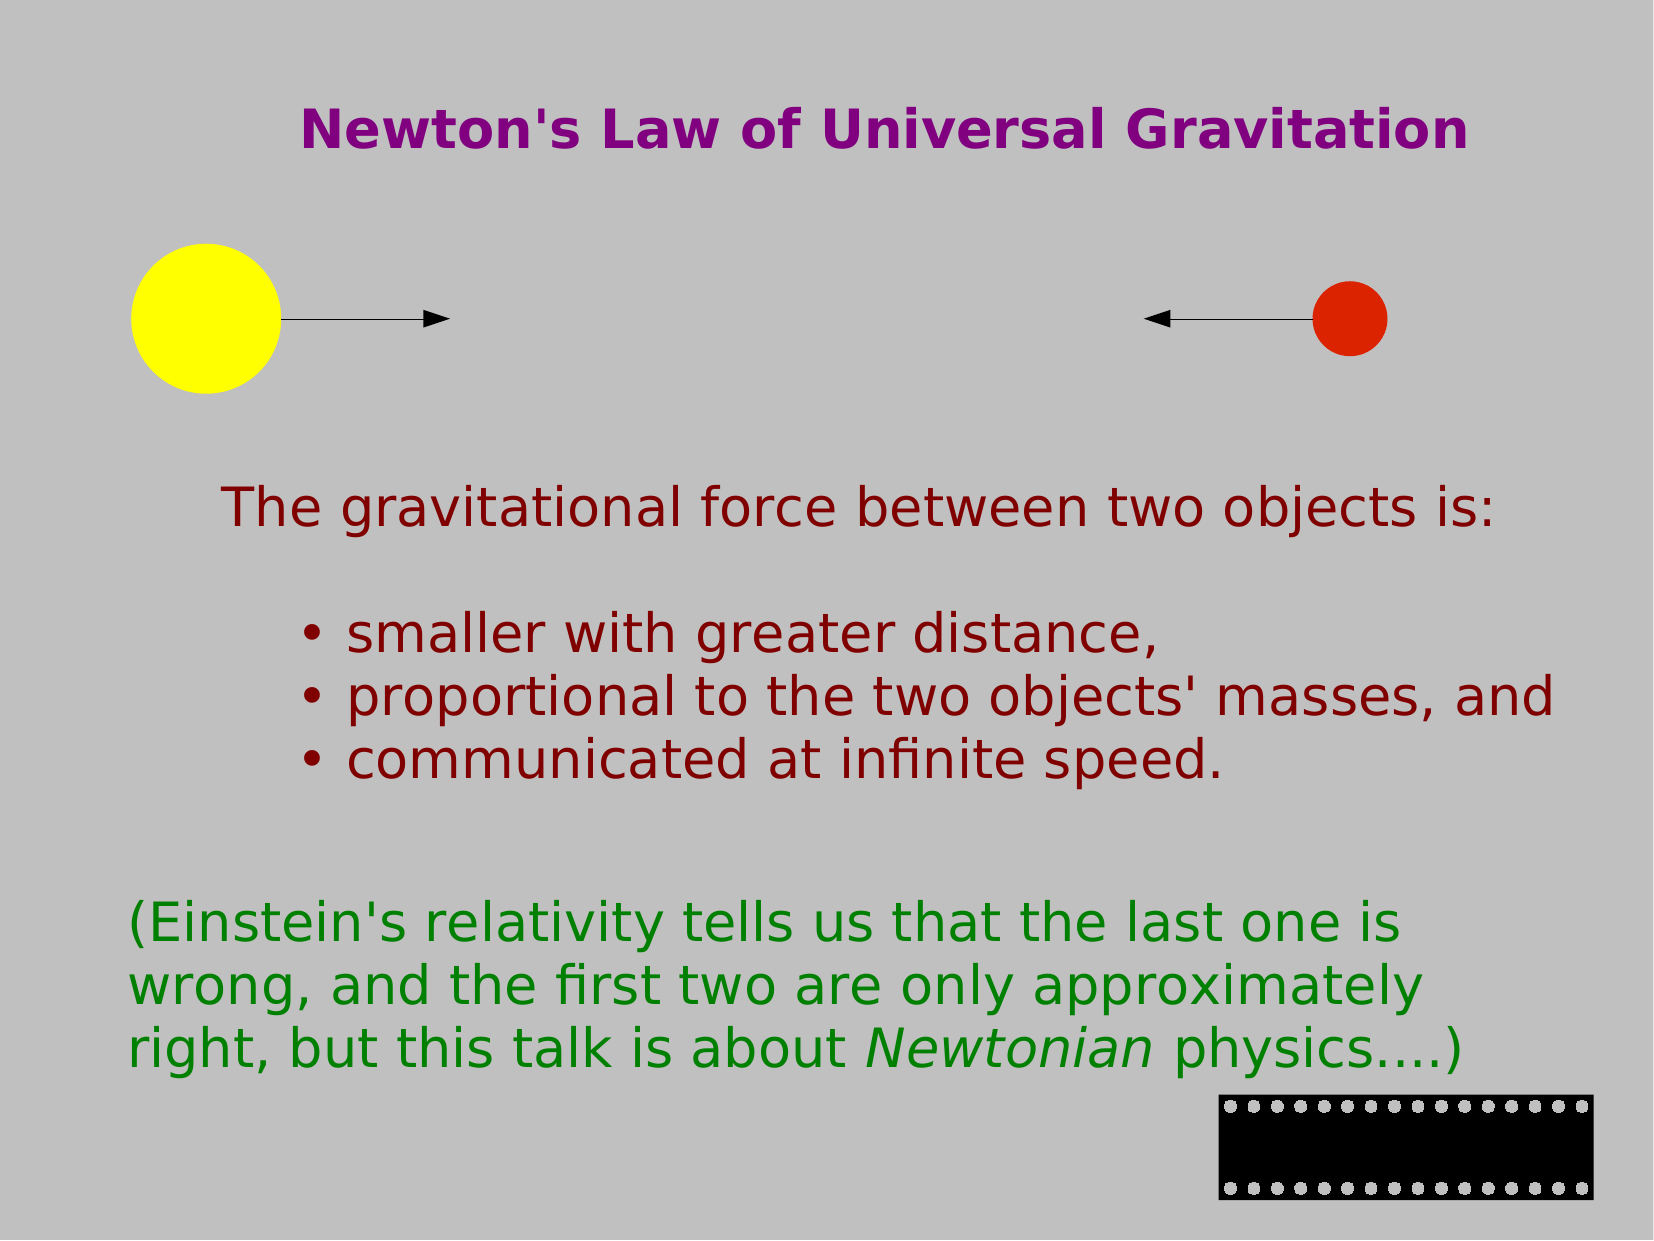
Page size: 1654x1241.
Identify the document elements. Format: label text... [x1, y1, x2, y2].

text_box (Einstein's relativity tells us that the last one is wrong, and the first two are only approximately right, but this talk is about Newtonian physics....) [112, 883, 1582, 1088]
text_box Newton's Law of Universal Gravitation [284, 90, 1369, 169]
text_box [1312, 281, 1388, 357]
text_box [1218, 1094, 1594, 1201]
text_box [131, 243, 282, 394]
text_box The gravitational force between two objects is: • smaller with greater distance, • proportional to the two objects' masses, and • communicated at infinite speed. [207, 468, 1447, 799]
